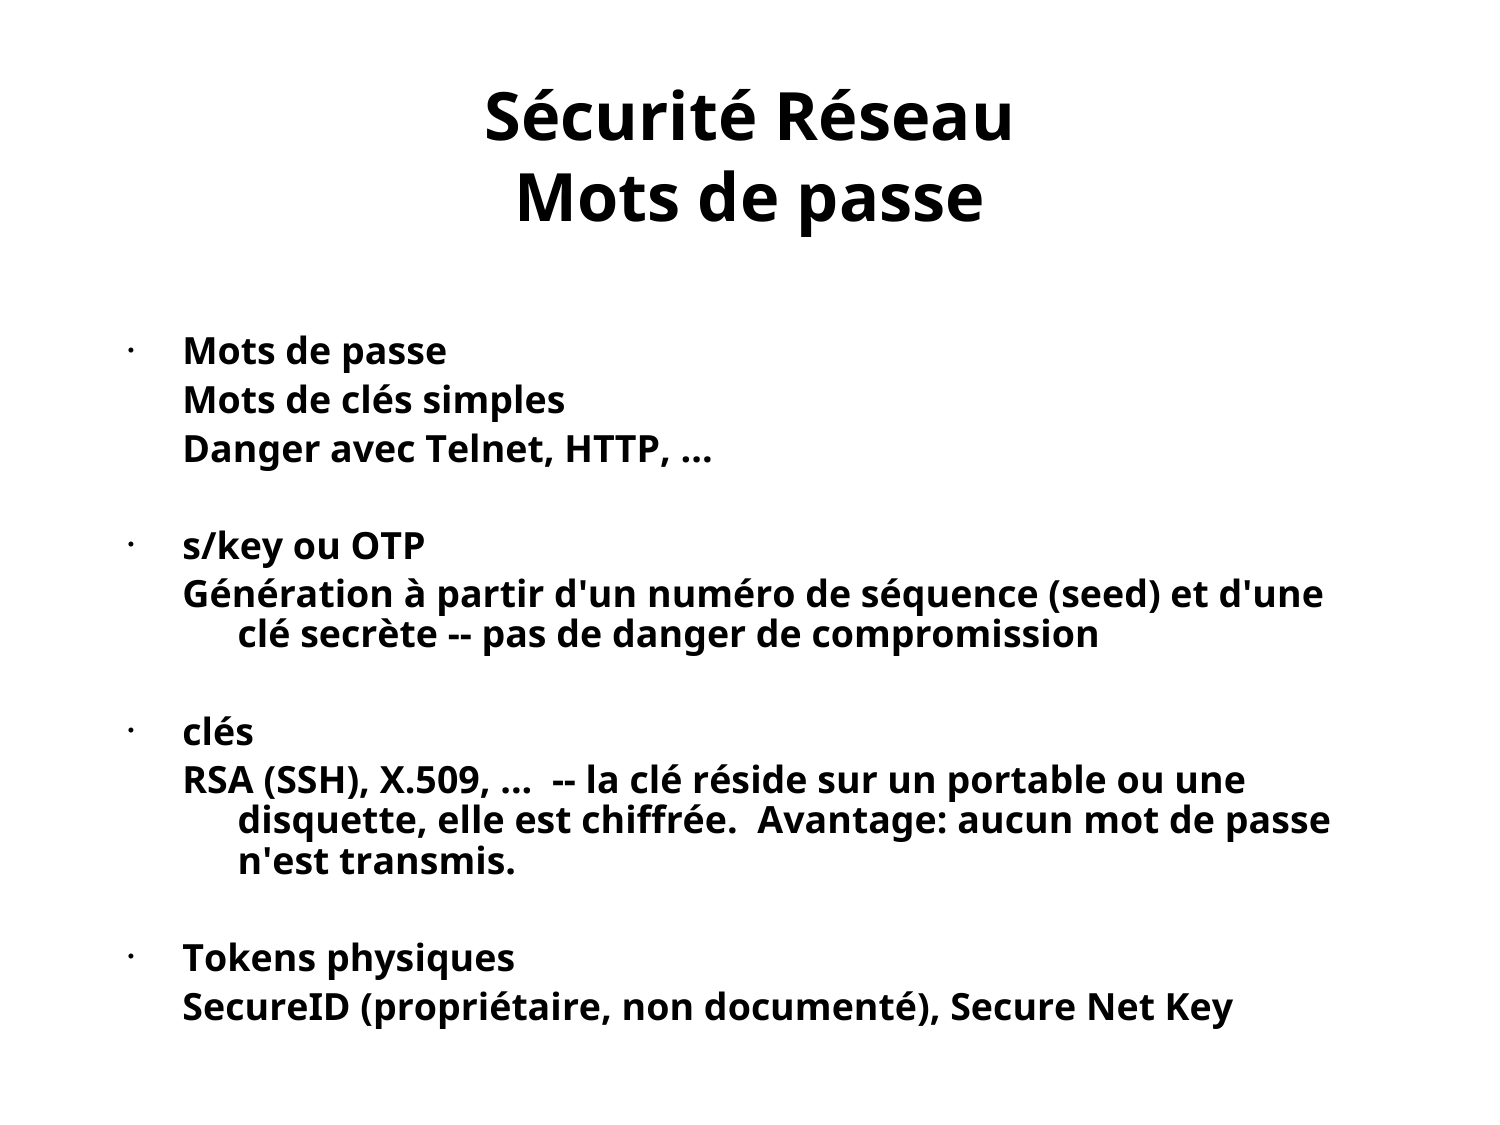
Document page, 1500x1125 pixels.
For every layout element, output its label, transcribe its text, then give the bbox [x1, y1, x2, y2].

title Sécurité Réseau Mots de passe [112, 44, 1388, 324]
list Mots de passe Mots de clés simples Danger avec Telnet, HTTP, ... s/key ou OTP Génération à partir d'un numéro de séquence (seed) et d'une clé secrète -- pas de danger de compromission clés RSA (SSH), X.509, ... -- la clé réside sur un portable ou une disquette, elle est chiffrée. Avantage: aucun mot de passe n'est transmis. Tokens physiques SecureID (propriétaire, non documenté), Secure Net Key [112, 324, 1388, 1047]
